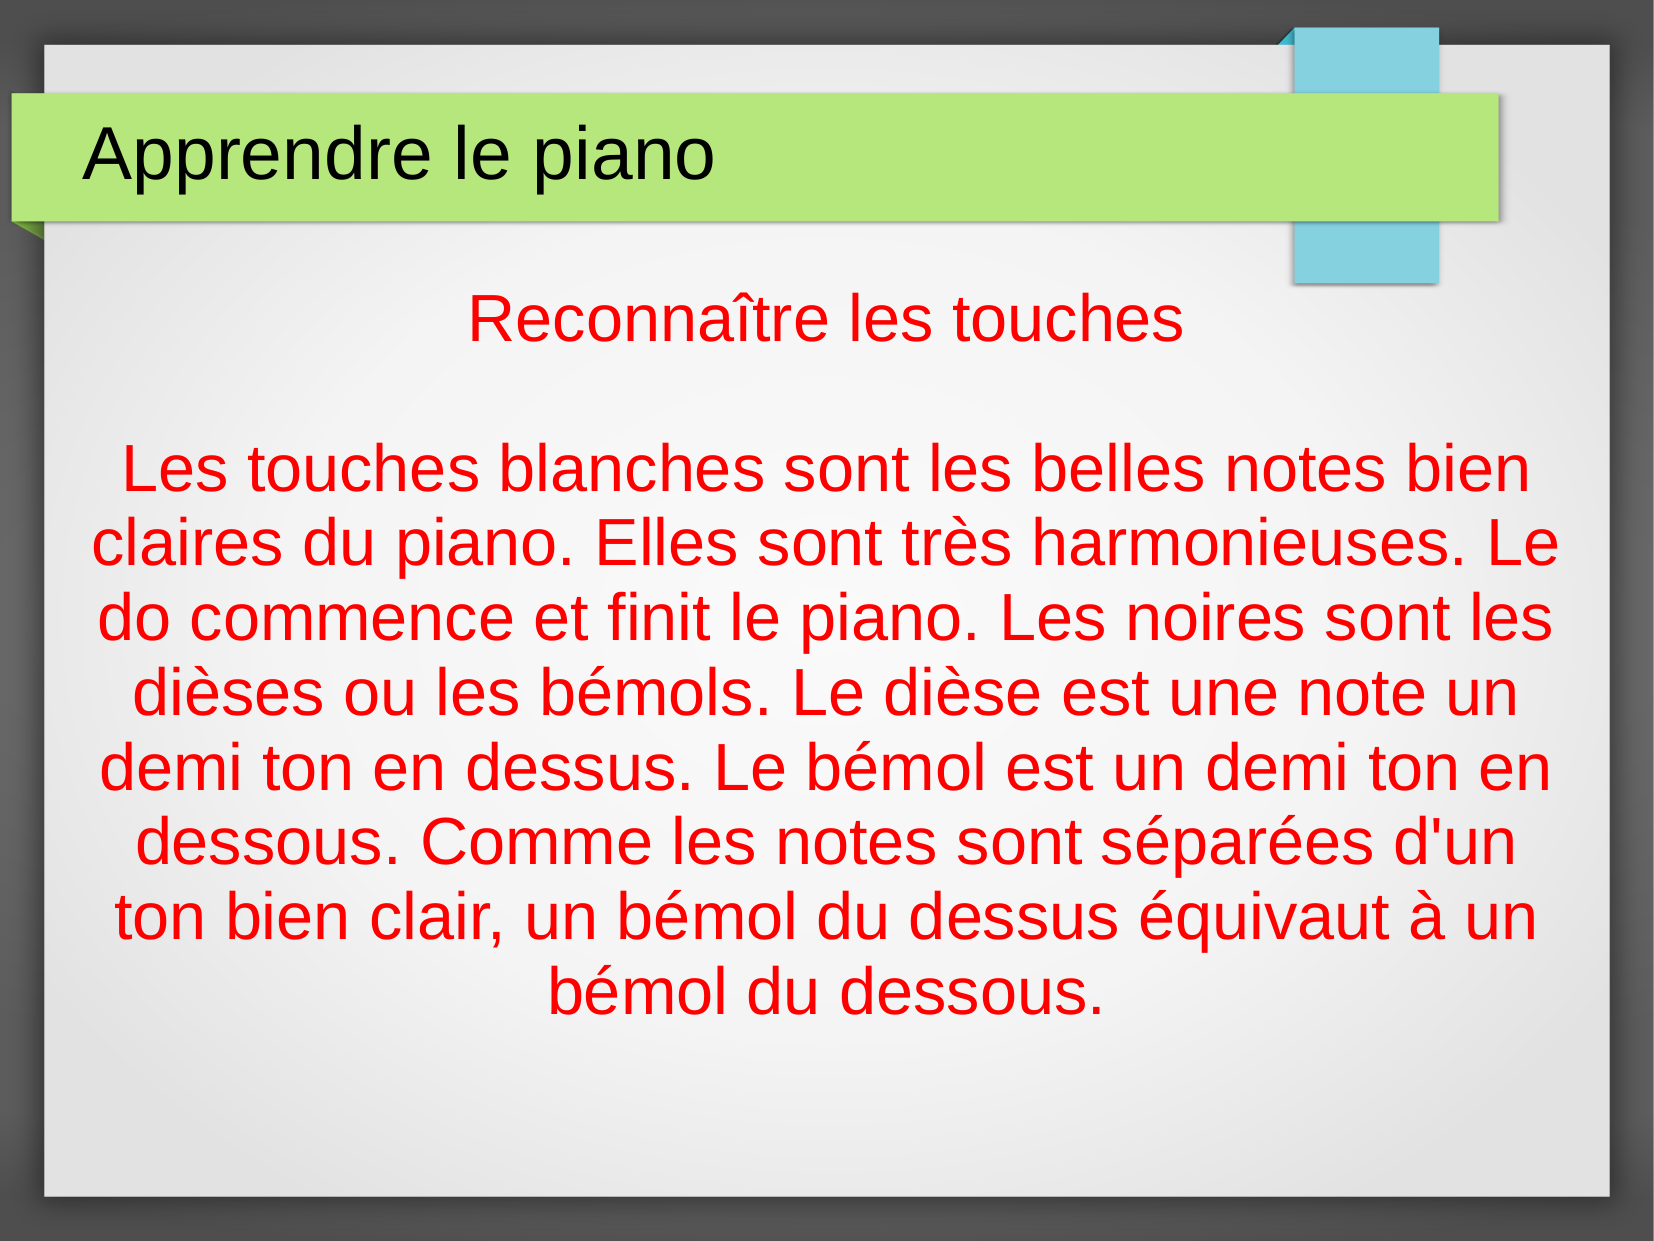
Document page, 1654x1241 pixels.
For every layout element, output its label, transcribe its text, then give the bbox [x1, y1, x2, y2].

picture [0, 0, 1654, 1241]
subtitle Reconnaître les touches Les touches blanches sont les belles notes bien claires du piano. Elles sont très harmonieuses. Le do commence et finit le piano. Les noires sont les dièses ou les bémols. Le dièse est une note un demi ton en dessus. Le bémol est un demi ton en dessous. Comme les notes sont séparées d'un ton bien clair, un bémol du dessus équivaut à un bémol du dessous. [82, 281, 1571, 1029]
title Apprendre le piano [82, 94, 1264, 213]
